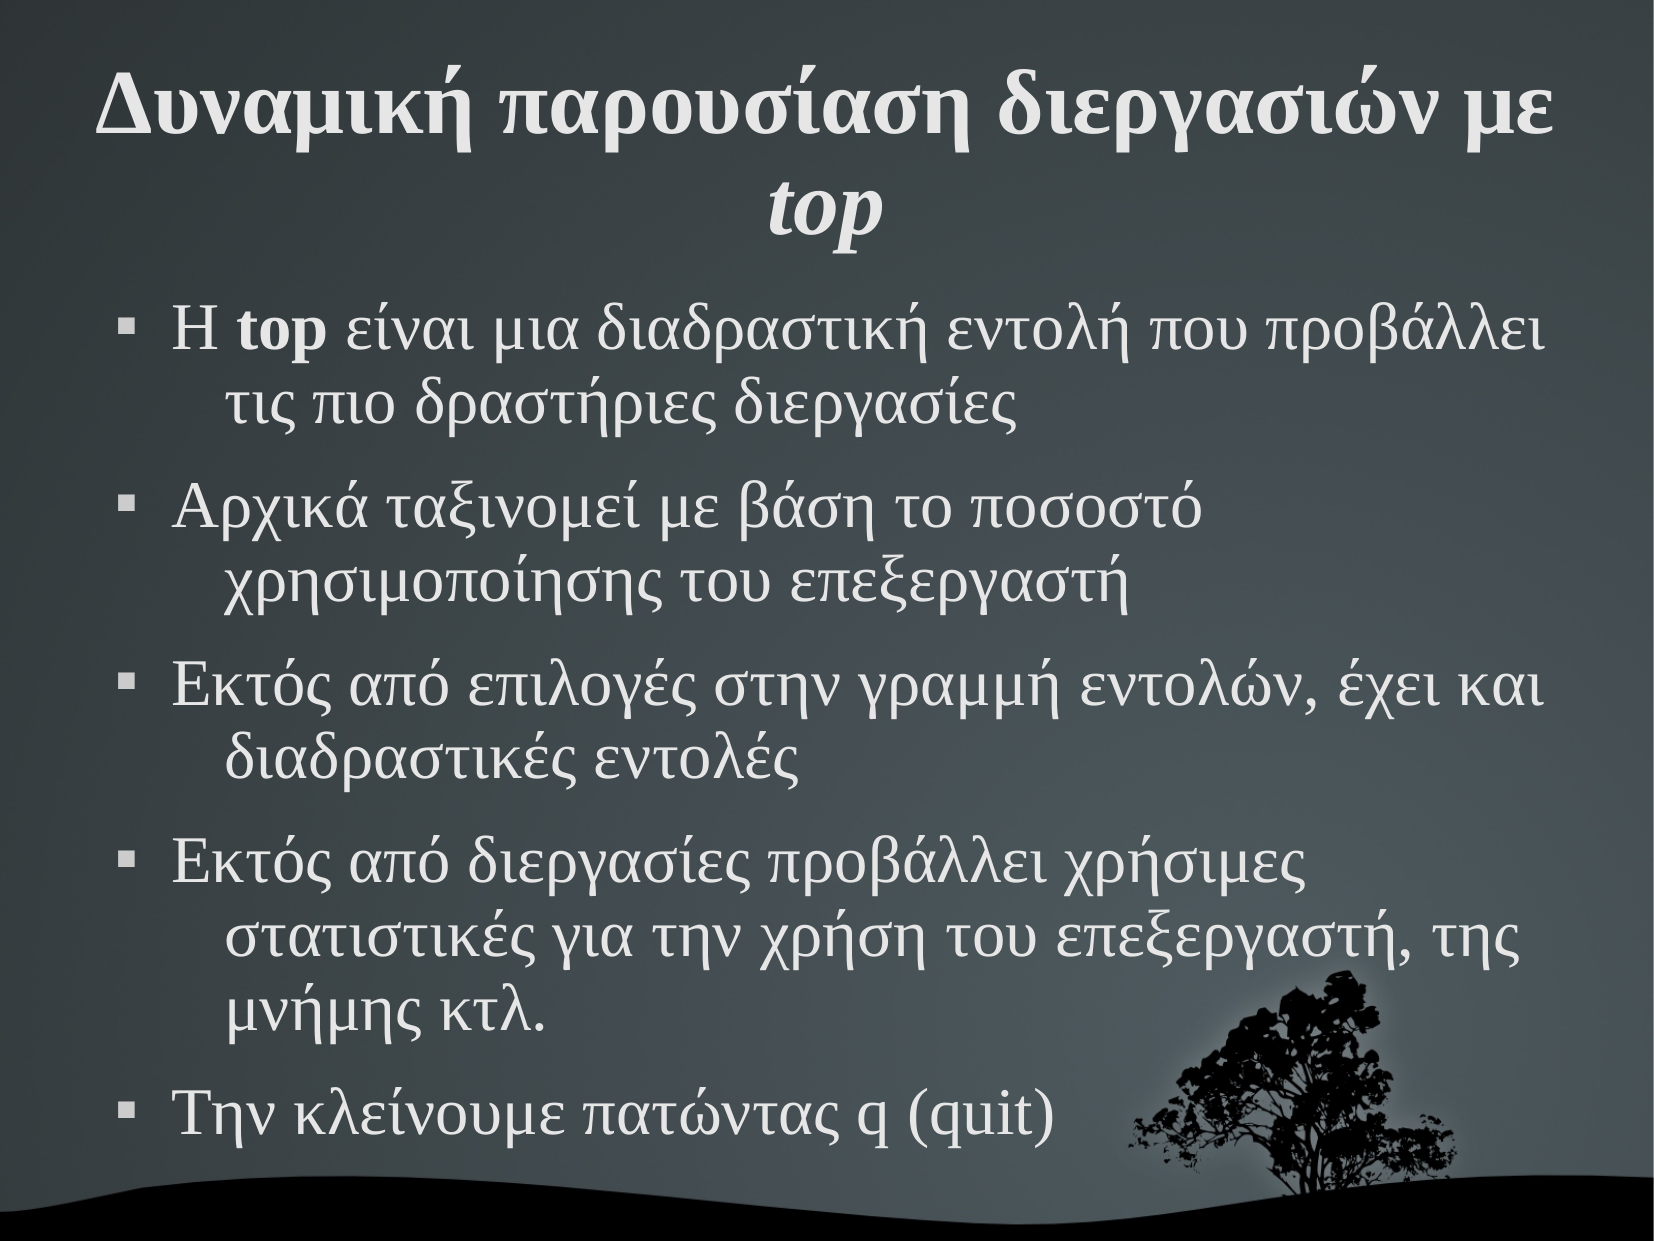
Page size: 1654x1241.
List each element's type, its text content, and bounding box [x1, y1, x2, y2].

list H top είναι μια διαδραστική εντολή που προβάλλει τις πιο δραστήριες διεργασίες Αρχικά ταξινομεί με βάση το ποσοστό χρησιμοποίησης του επεξεργαστή Εκτός από επιλογές στην γραμμή εντολών, έχει και διαδραστικές εντολές Εκτός από διεργασίες προβάλλει χρήσιμες στατιστικές για την χρήση του επεξεργαστή, της μνήμης κτλ. Την κλείνουμε πατώντας q (quit) [82, 290, 1571, 1223]
picture [0, 0, 1654, 1241]
title Δυναμική παρουσίαση διεργασιών με top [82, 33, 1571, 273]
